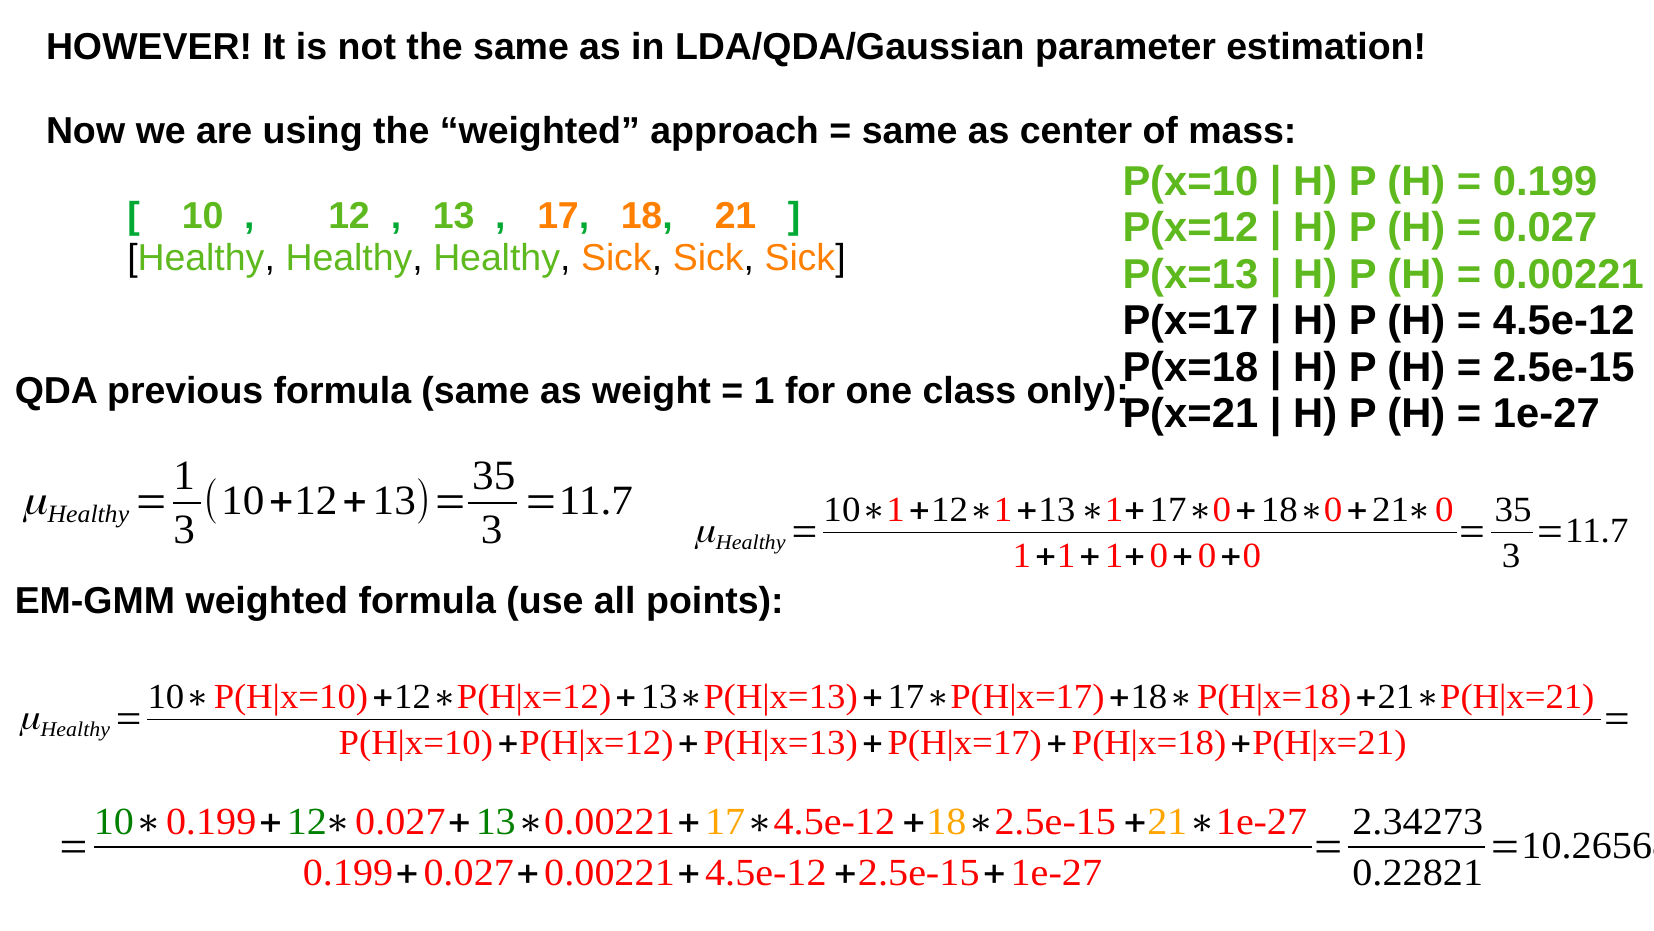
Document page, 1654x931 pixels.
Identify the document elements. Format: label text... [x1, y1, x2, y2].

text_box QDA previous formula (same as weight = 1 for one class only): EM-GMM weighted formula (use all points): [0, 361, 1240, 676]
chart [37, 800, 1654, 892]
text_box HOWEVER! It is not the same as in LDA/QDA/Gaussian parameter estimation! Now we are using the “weighted” approach = same as center of mass: [31, 18, 1501, 159]
text_box [ 10 , 12 , 13 , 17, 18, 21 ] [Healthy, Healthy, Healthy, Sick, Sick, Sick] [112, 187, 901, 329]
chart [675, 488, 1651, 616]
chart [0, 676, 1651, 761]
text_box P(x=10 | H) P (H) = 0.199 P(x=12 | H) P (H) = 0.027 P(x=13 | H) P (H) = 0.00221 P(x=17 | H) P (H) = 4.5e-12 P(x=18 | H) P (H) = 2.5e-15 P(x=21 | H) P (H) = 1e-27 [1107, 150, 1654, 444]
chart [0, 451, 656, 601]
